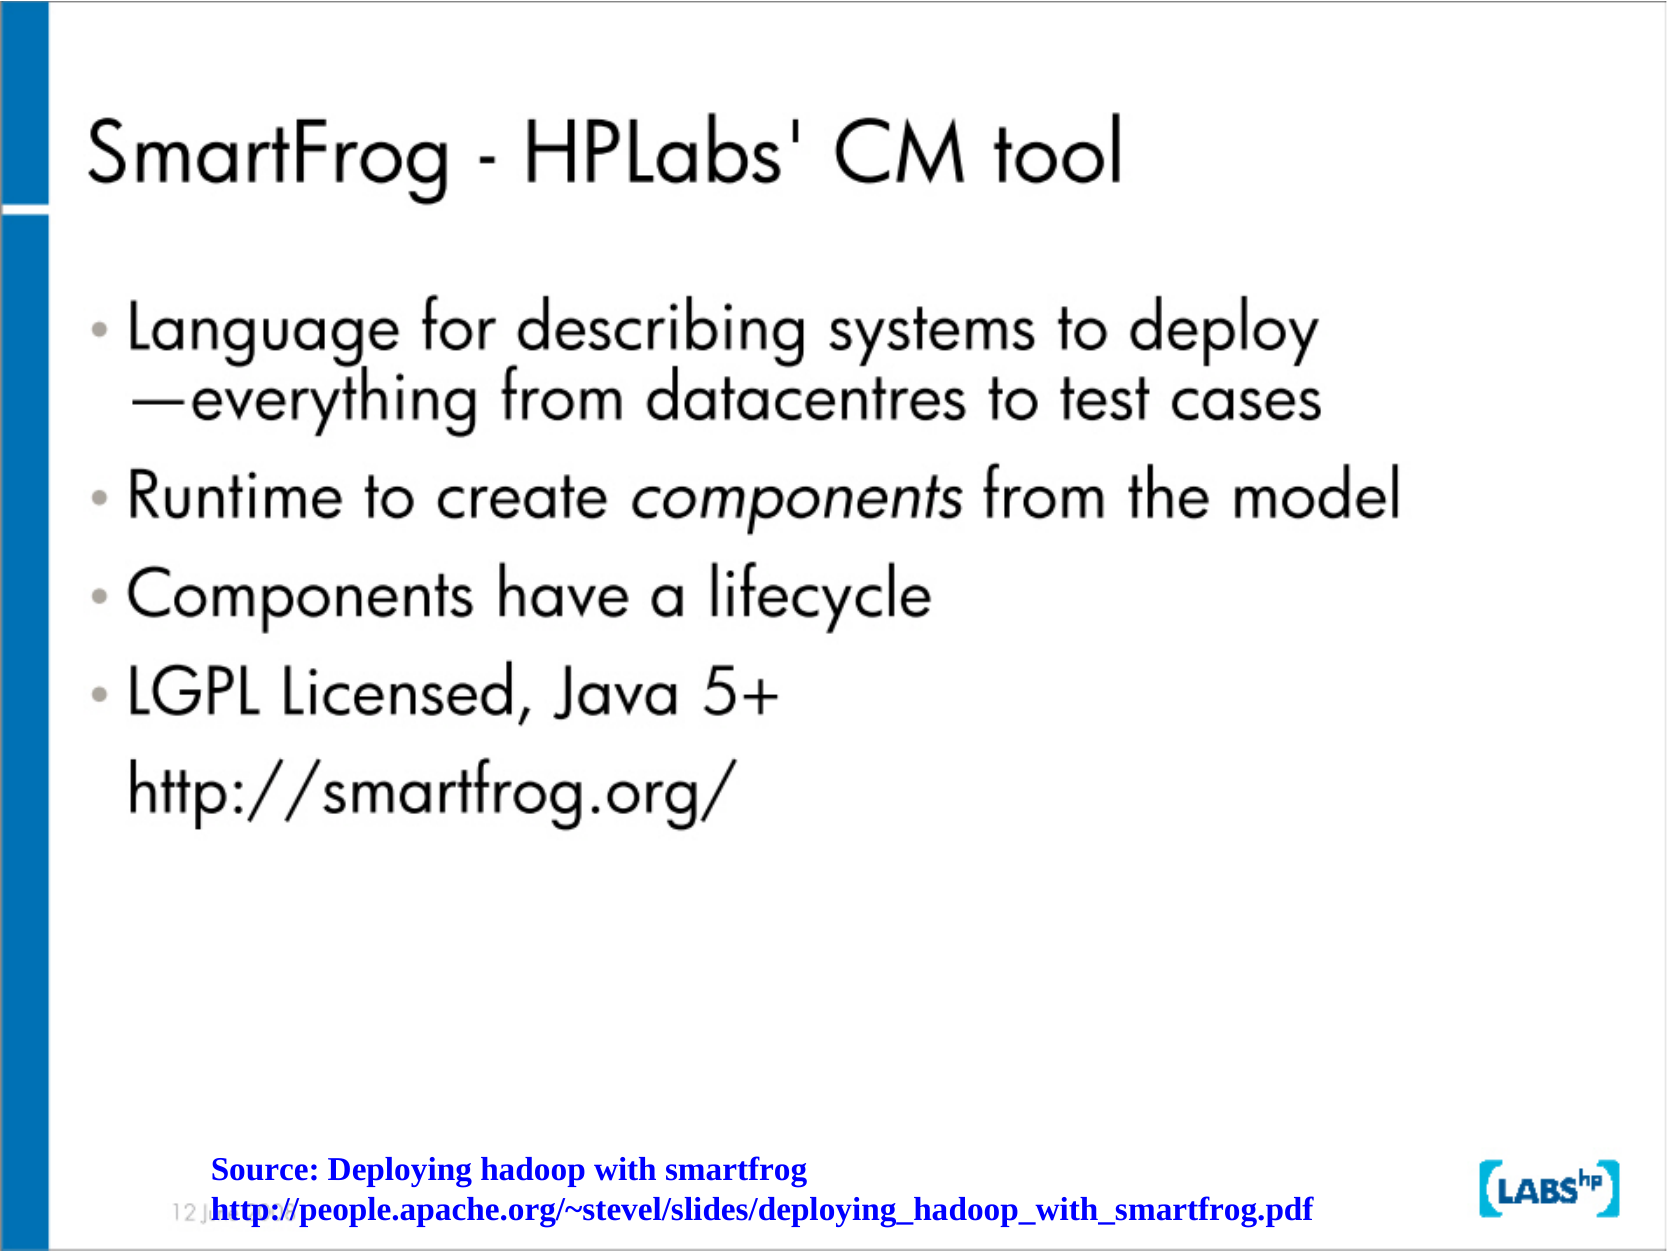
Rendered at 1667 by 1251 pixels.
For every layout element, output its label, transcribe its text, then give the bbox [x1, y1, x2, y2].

text_box Source: Deploying hadoop with smartfrog http://people.apache.org/~stevel/slides/deploying_hadoop_with_smartfrog.pdf [184, 1137, 1524, 1230]
picture [0, 1, 1667, 1251]
